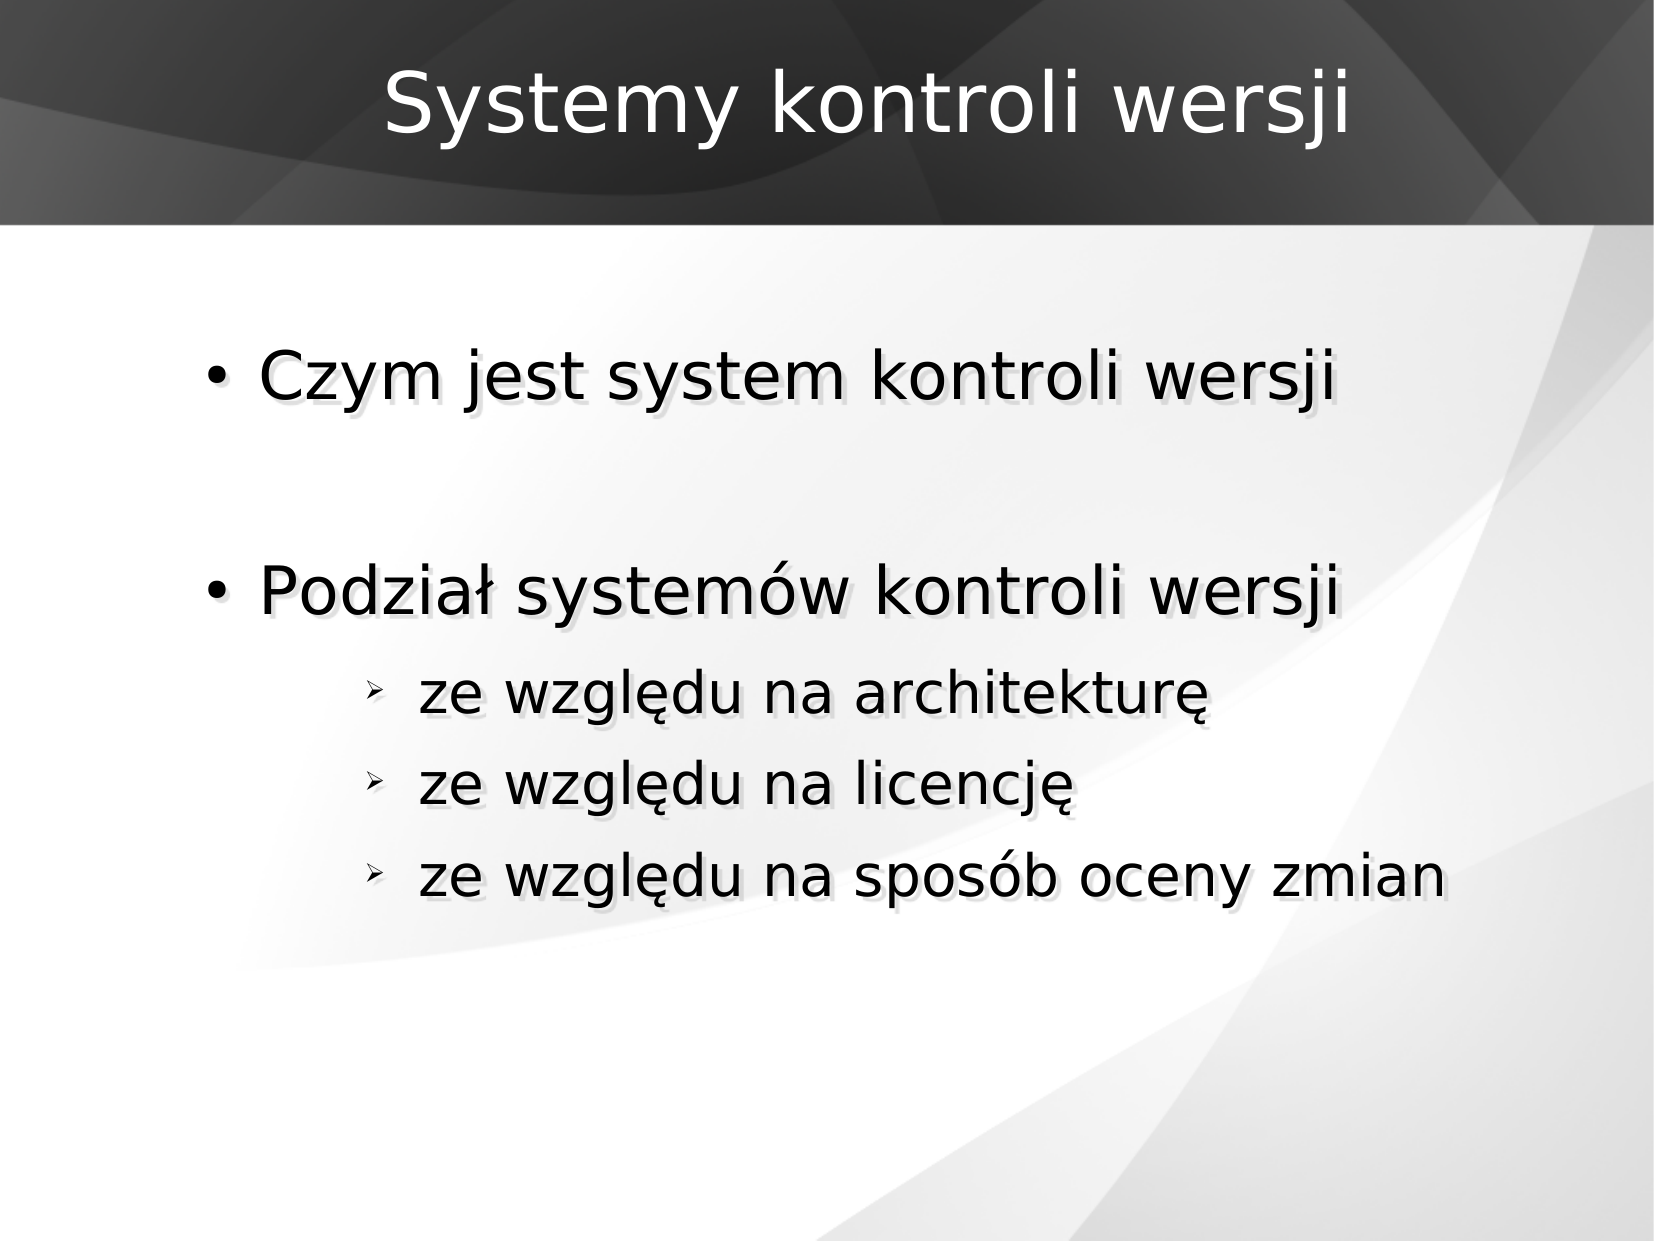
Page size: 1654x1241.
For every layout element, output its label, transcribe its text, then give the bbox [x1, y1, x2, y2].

title Systemy kontroli wersji [124, 0, 1613, 208]
list Czym jest system kontroli wersji Podział systemów kontroli wersji ze względu na architekturę ze względu na licencję ze względu na sposób oceny zmian [187, 337, 1538, 1013]
picture [0, 0, 1654, 1241]
